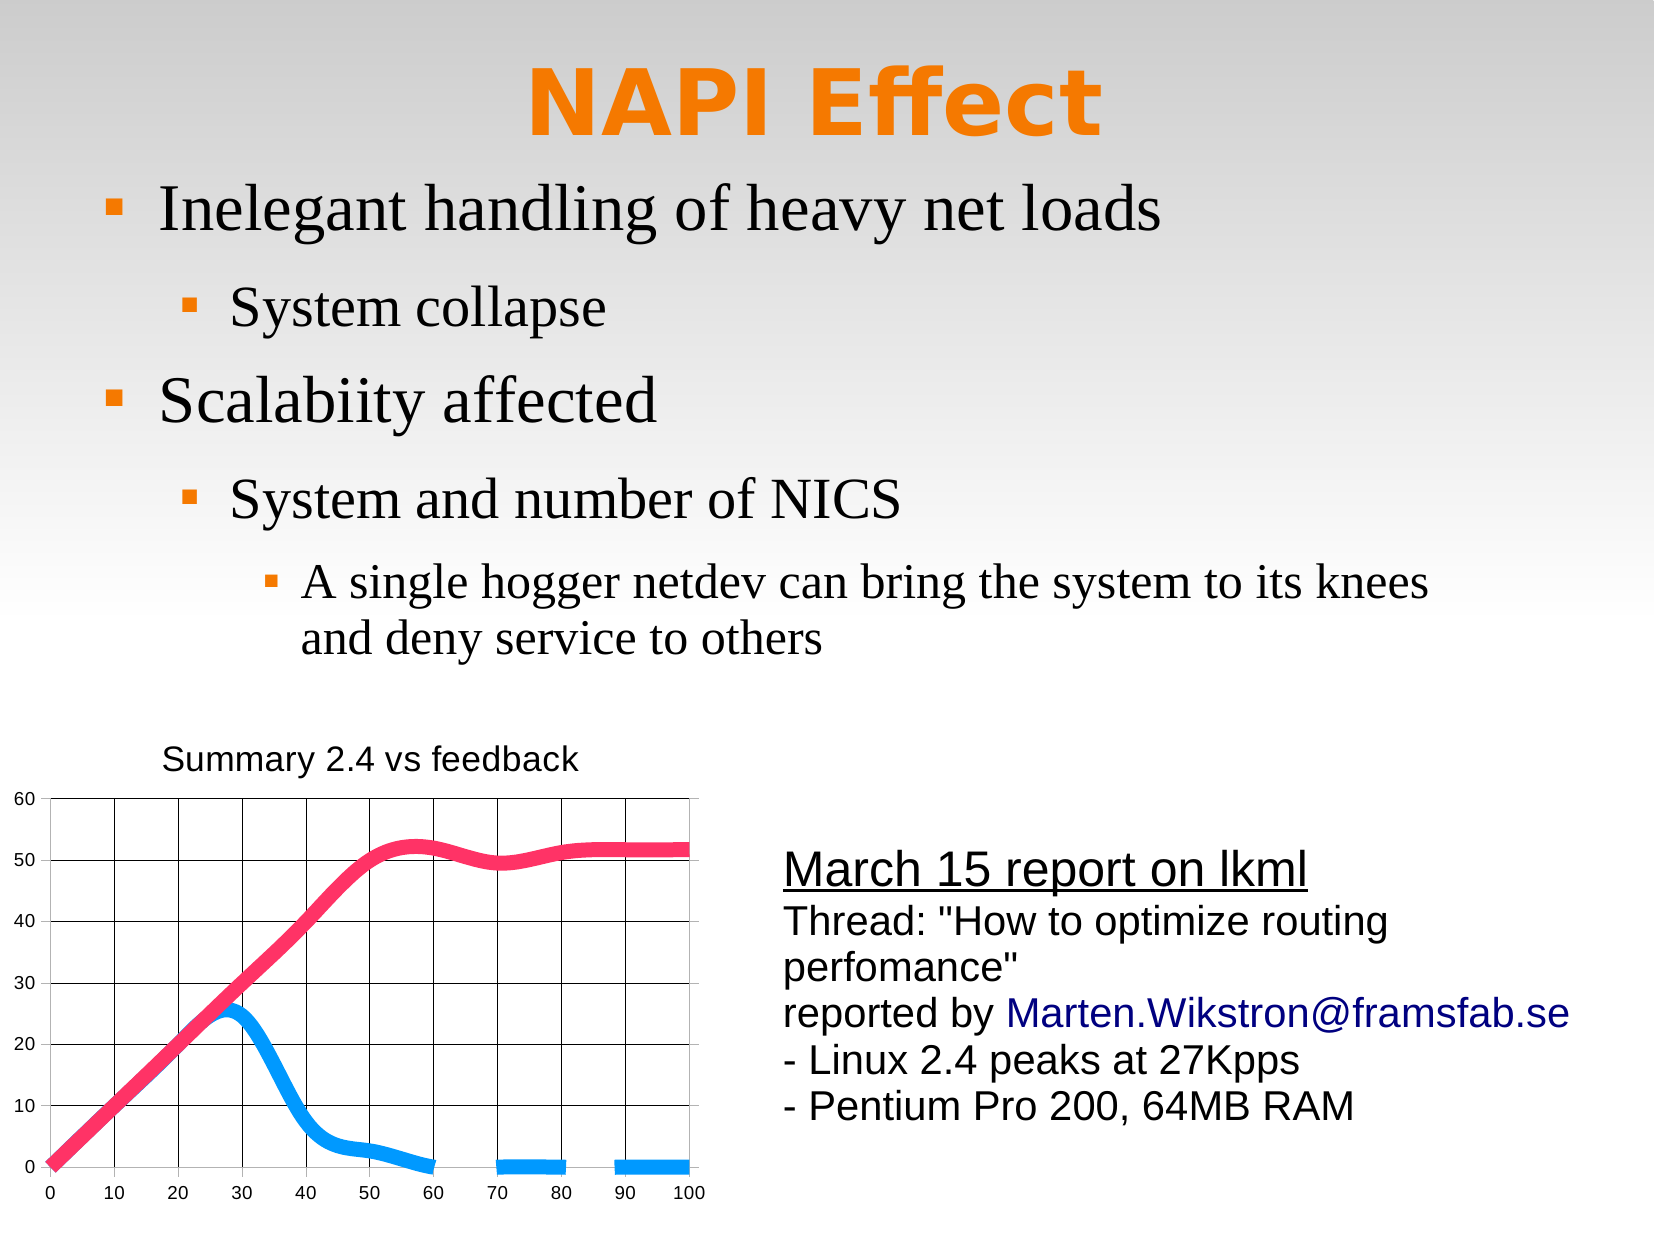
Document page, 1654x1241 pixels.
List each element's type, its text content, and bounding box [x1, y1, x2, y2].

title NAPI Effect [108, 0, 1521, 208]
text_box March 15 report on lkml Thread: "How to optimize routing perfomance" reported by Marten.Wikstron@framsfab.se - Linux 2.4 peaks at 27Kpps - Pentium Pro 200, 64MB RAM [768, 834, 1629, 1198]
chart [0, 717, 722, 1215]
list Inelegant handling of heavy net loads System collapse Scalabiity affected System and number of NICS A single hogger netdev can bring the system to its knees and deny service to others [88, 170, 1514, 714]
